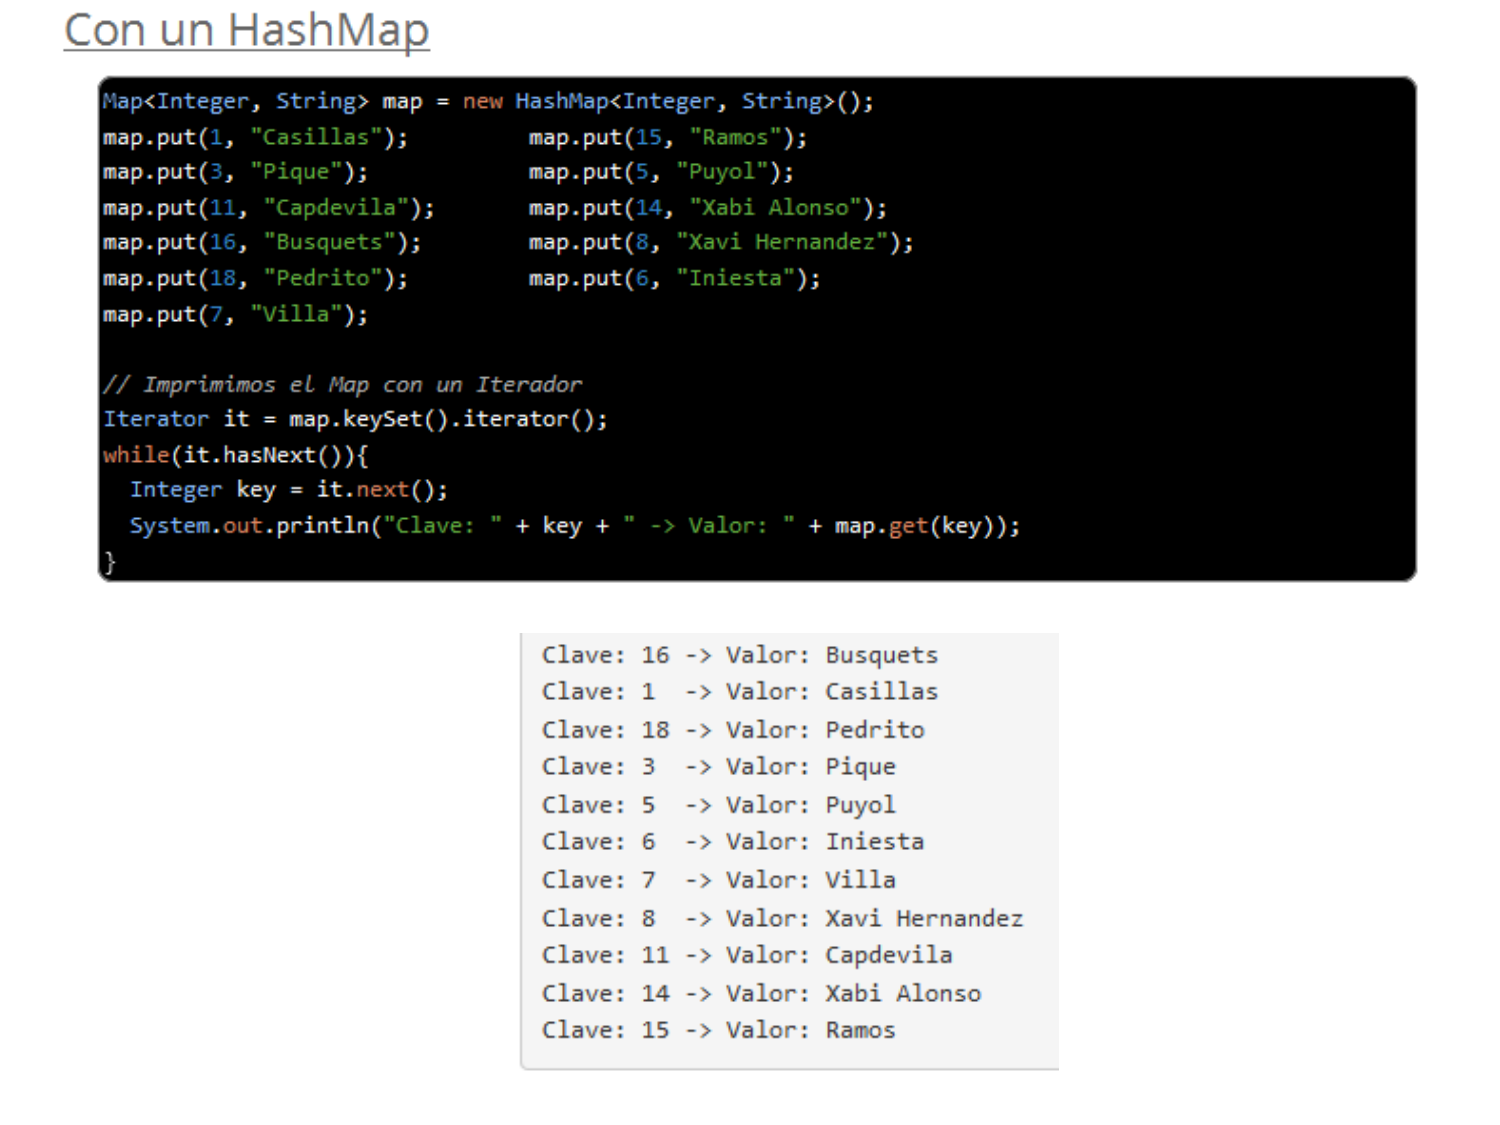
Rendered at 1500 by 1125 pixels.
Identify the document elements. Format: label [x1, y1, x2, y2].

picture [41, 4, 1452, 598]
picture [478, 633, 1059, 1083]
